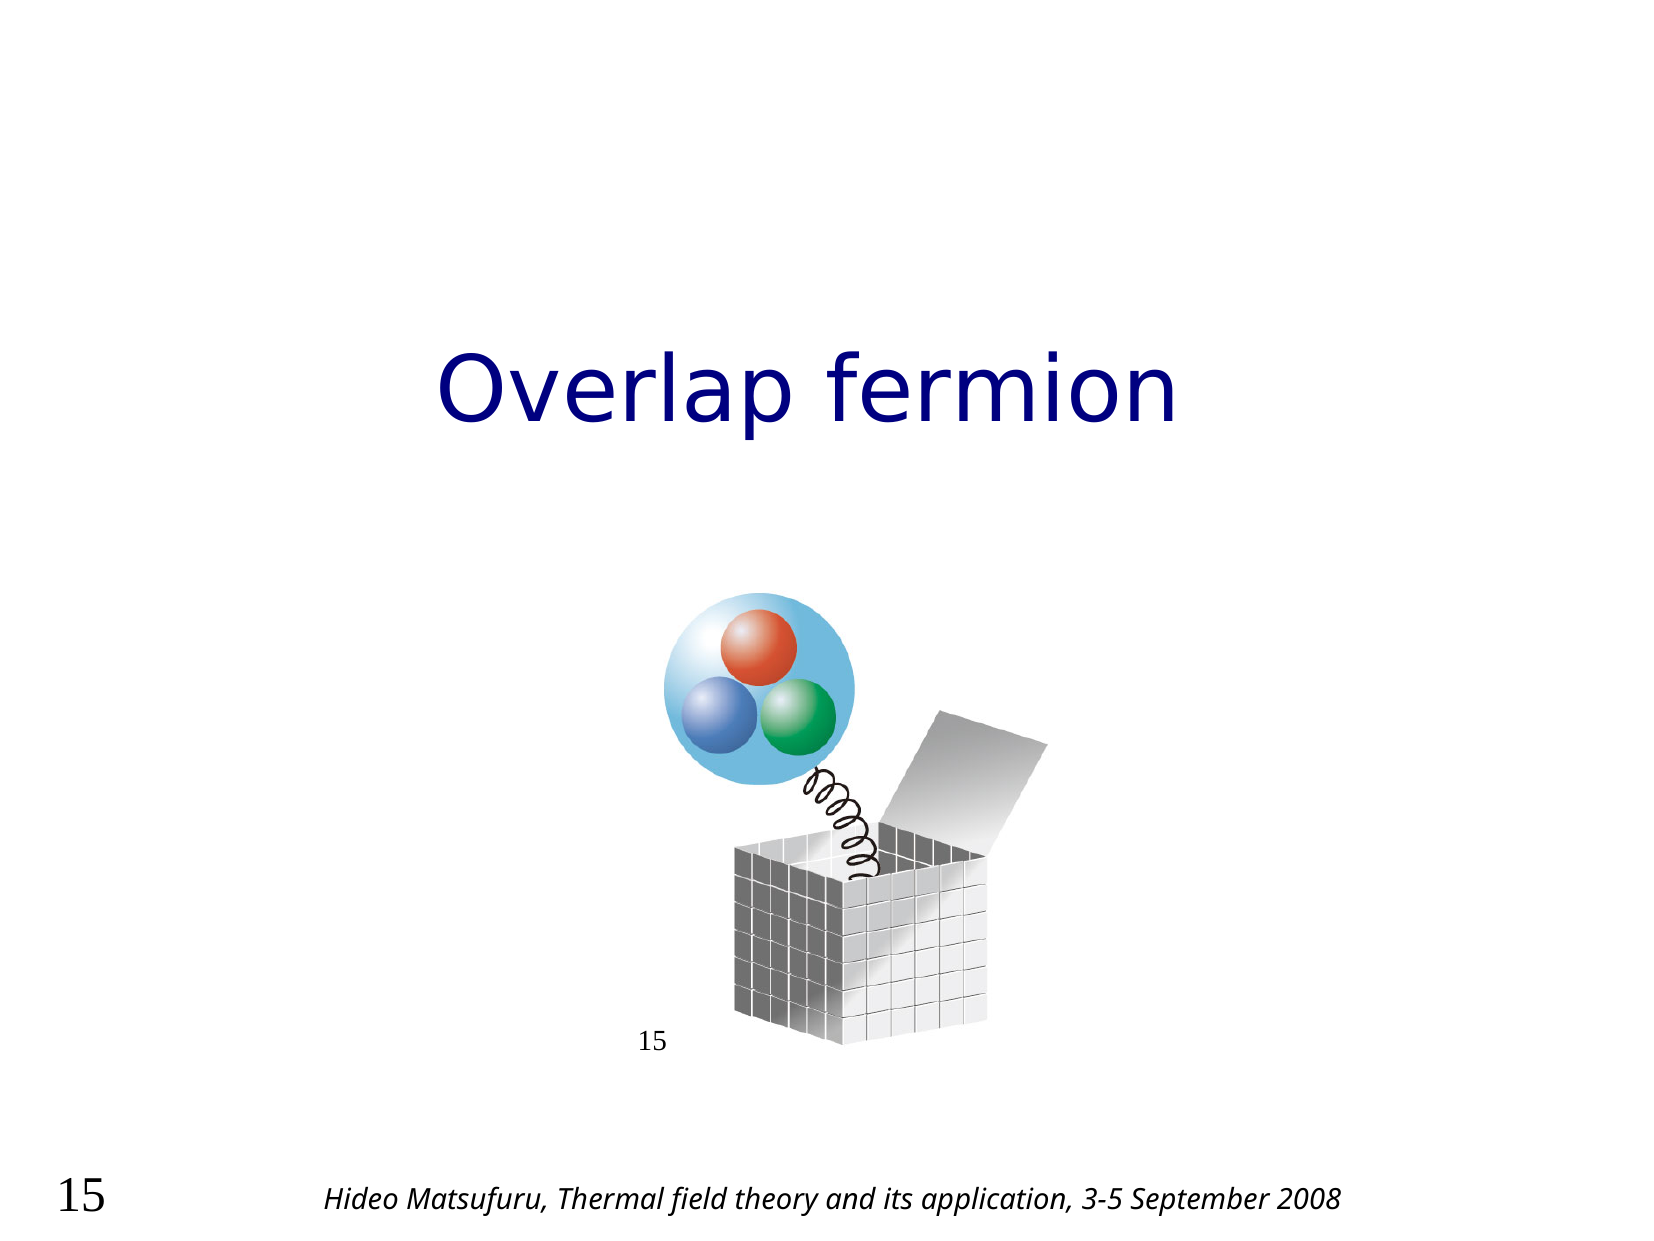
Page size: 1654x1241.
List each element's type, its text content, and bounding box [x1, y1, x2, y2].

picture [649, 575, 1063, 1063]
text_box Overlap fermion [435, 336, 1182, 444]
